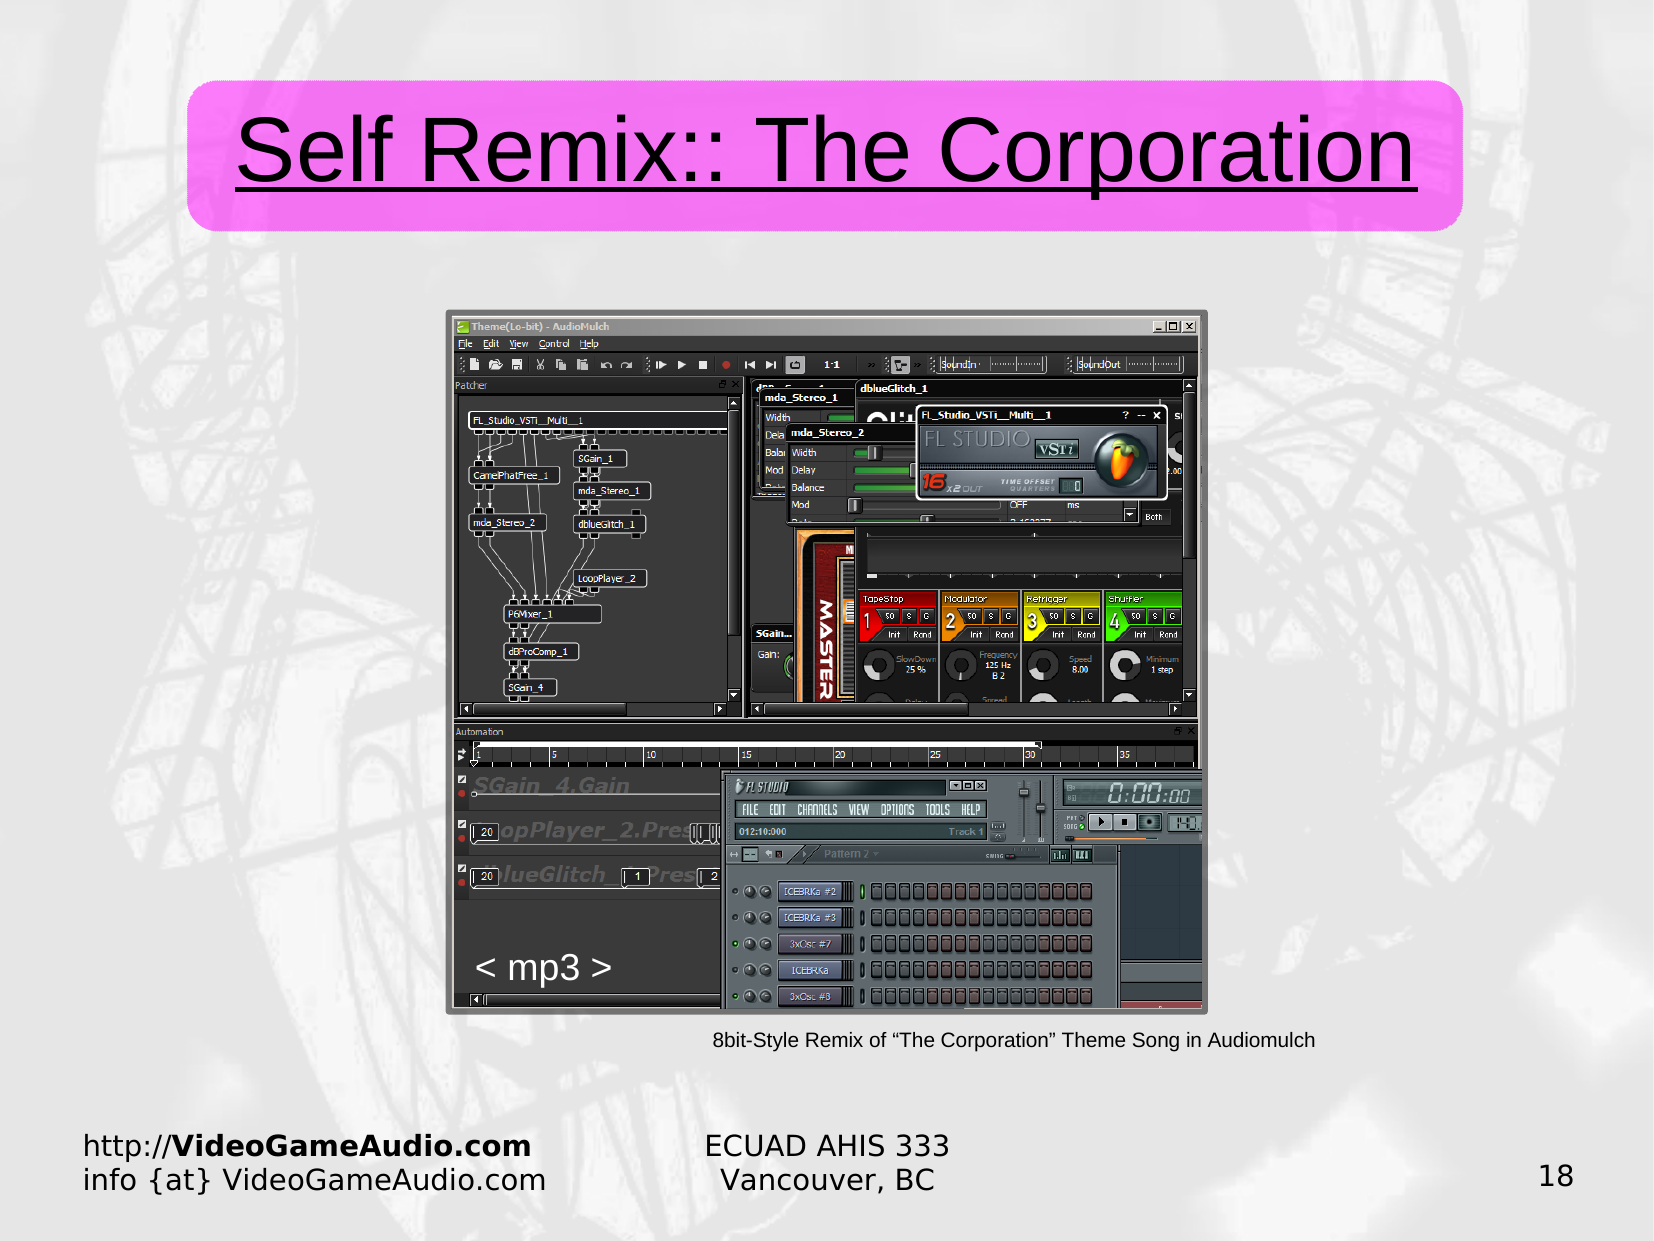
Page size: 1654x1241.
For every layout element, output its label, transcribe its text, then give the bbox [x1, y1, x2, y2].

title Self Remix:: The Corporation [82, 49, 1571, 257]
text_box < mp3 > [460, 941, 640, 999]
picture [0, 0, 1654, 1241]
